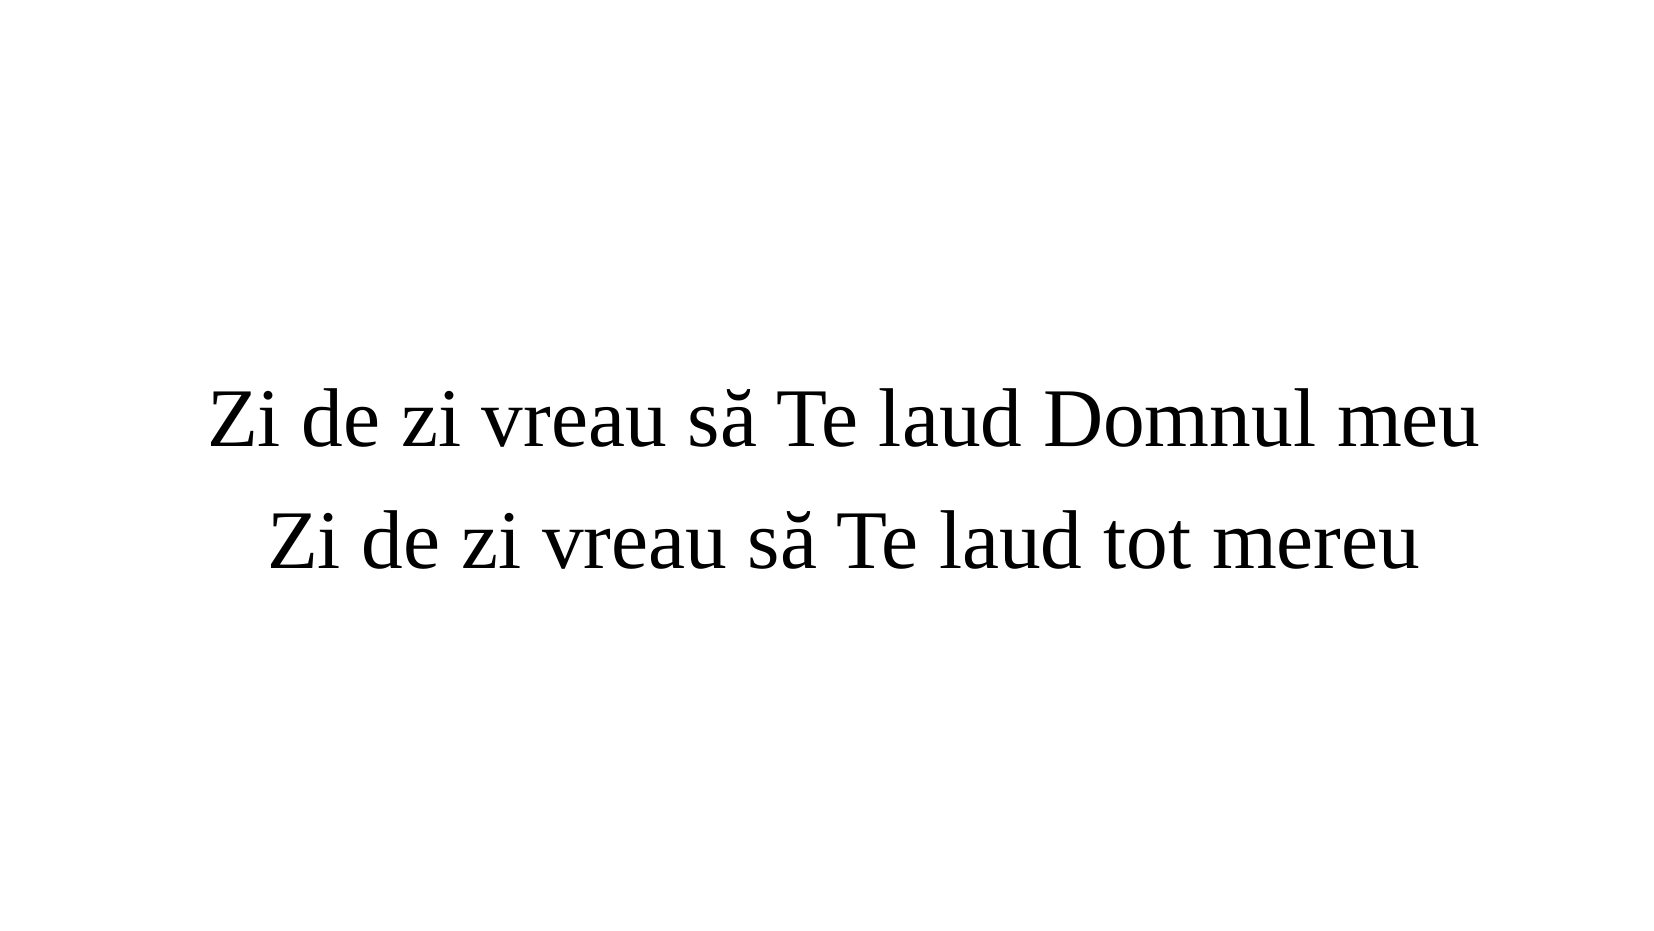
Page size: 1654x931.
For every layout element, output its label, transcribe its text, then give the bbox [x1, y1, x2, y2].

subtitle Zi de zi vreau să Te laud Domnul meu Zi de zi vreau să Te laud tot mereu [177, 362, 1512, 588]
